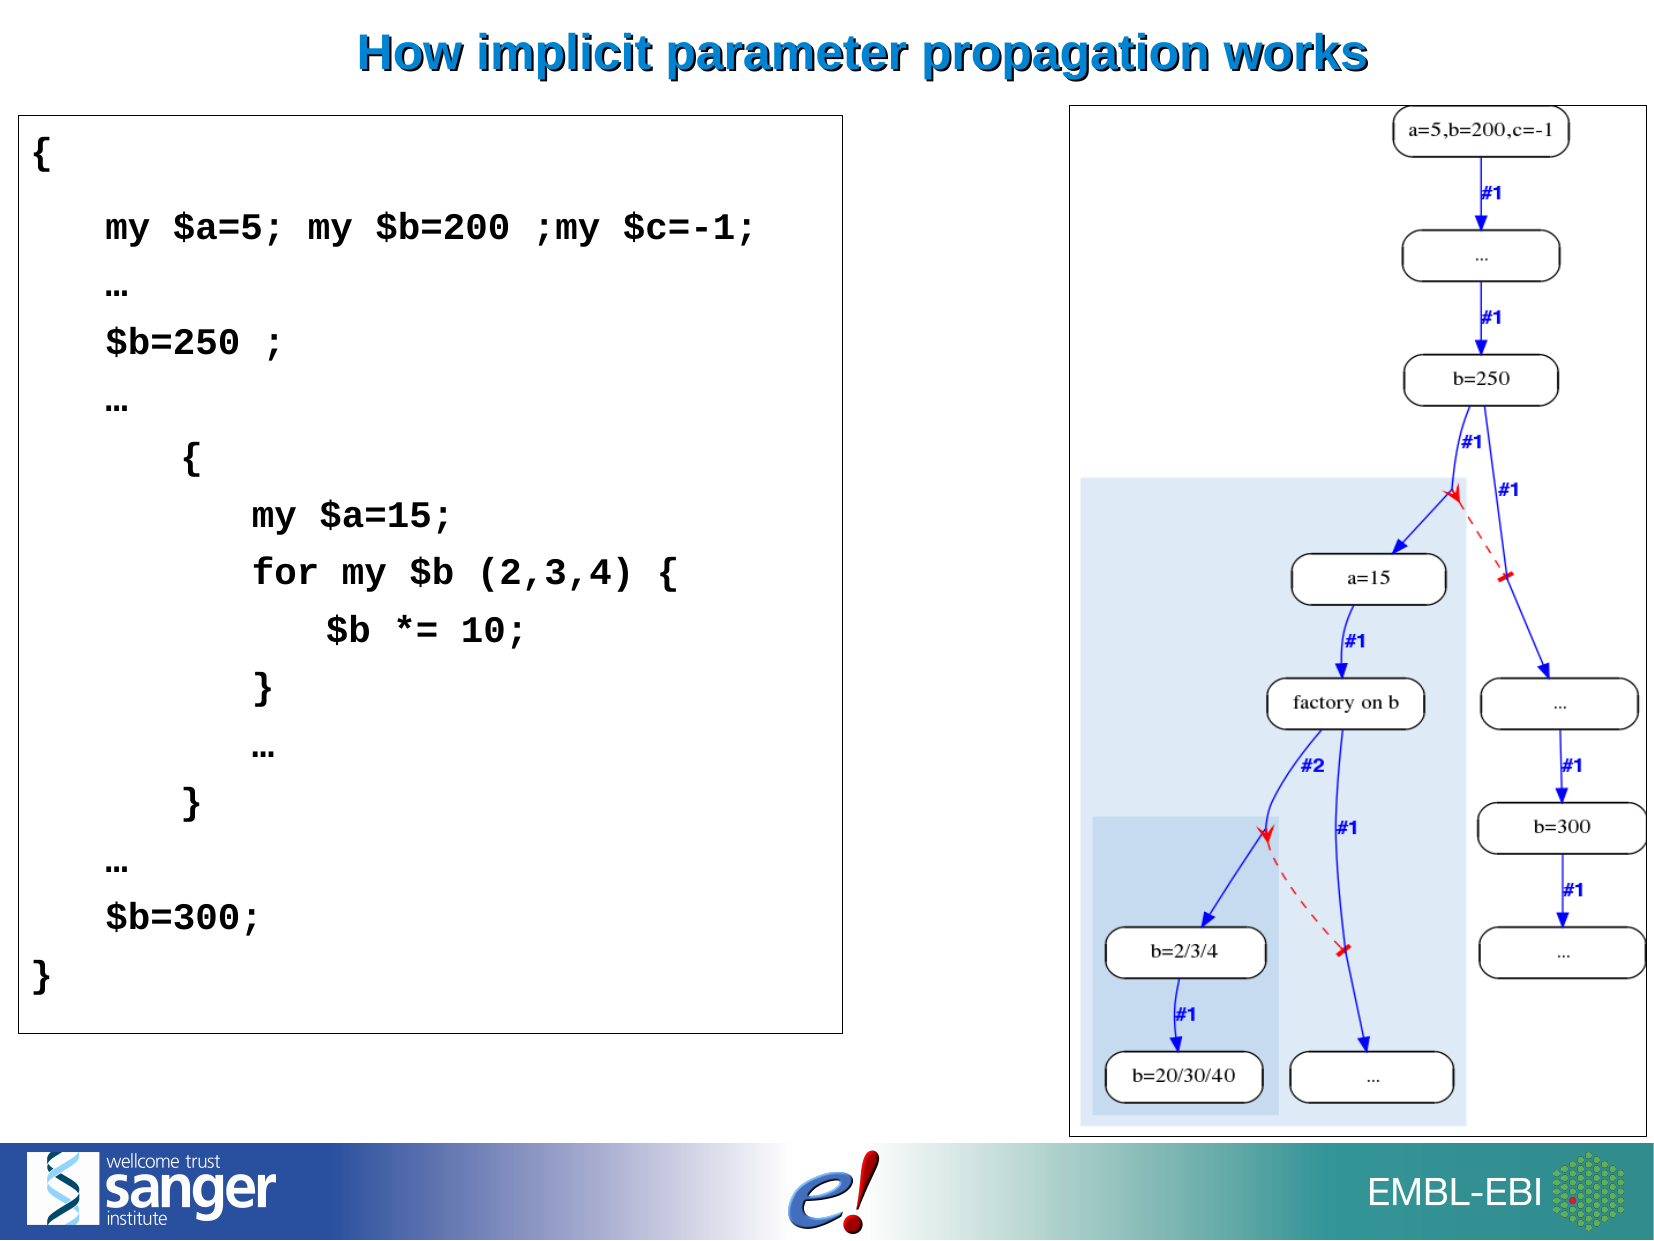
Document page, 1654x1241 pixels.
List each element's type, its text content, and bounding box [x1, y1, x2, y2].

picture [0, 1143, 1654, 1240]
title How implicit parameter propagation works [258, 3, 1430, 95]
text_box [1069, 105, 1647, 1137]
list { my $a=5; my $b=200 ;my $c=-1; … $b=250 ; … { my $a=15; for my $b (2,3,4) { $b *= 10; } … } … $b=300; } [18, 115, 842, 1034]
